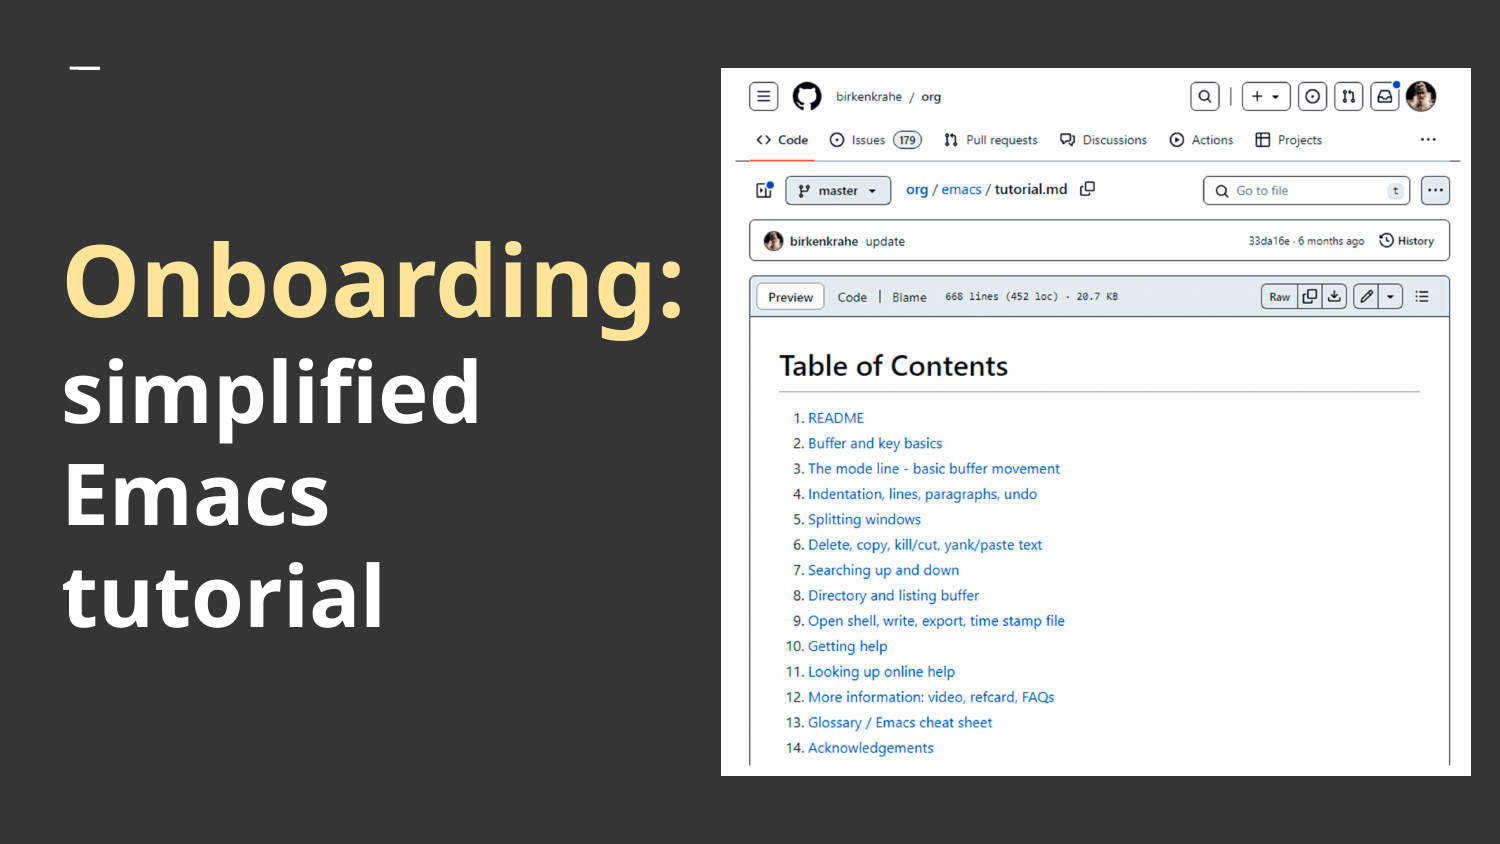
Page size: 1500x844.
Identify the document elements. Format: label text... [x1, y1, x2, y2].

picture [721, 68, 1471, 776]
title Onboarding: simplified Emacs tutorial [46, 116, 721, 746]
